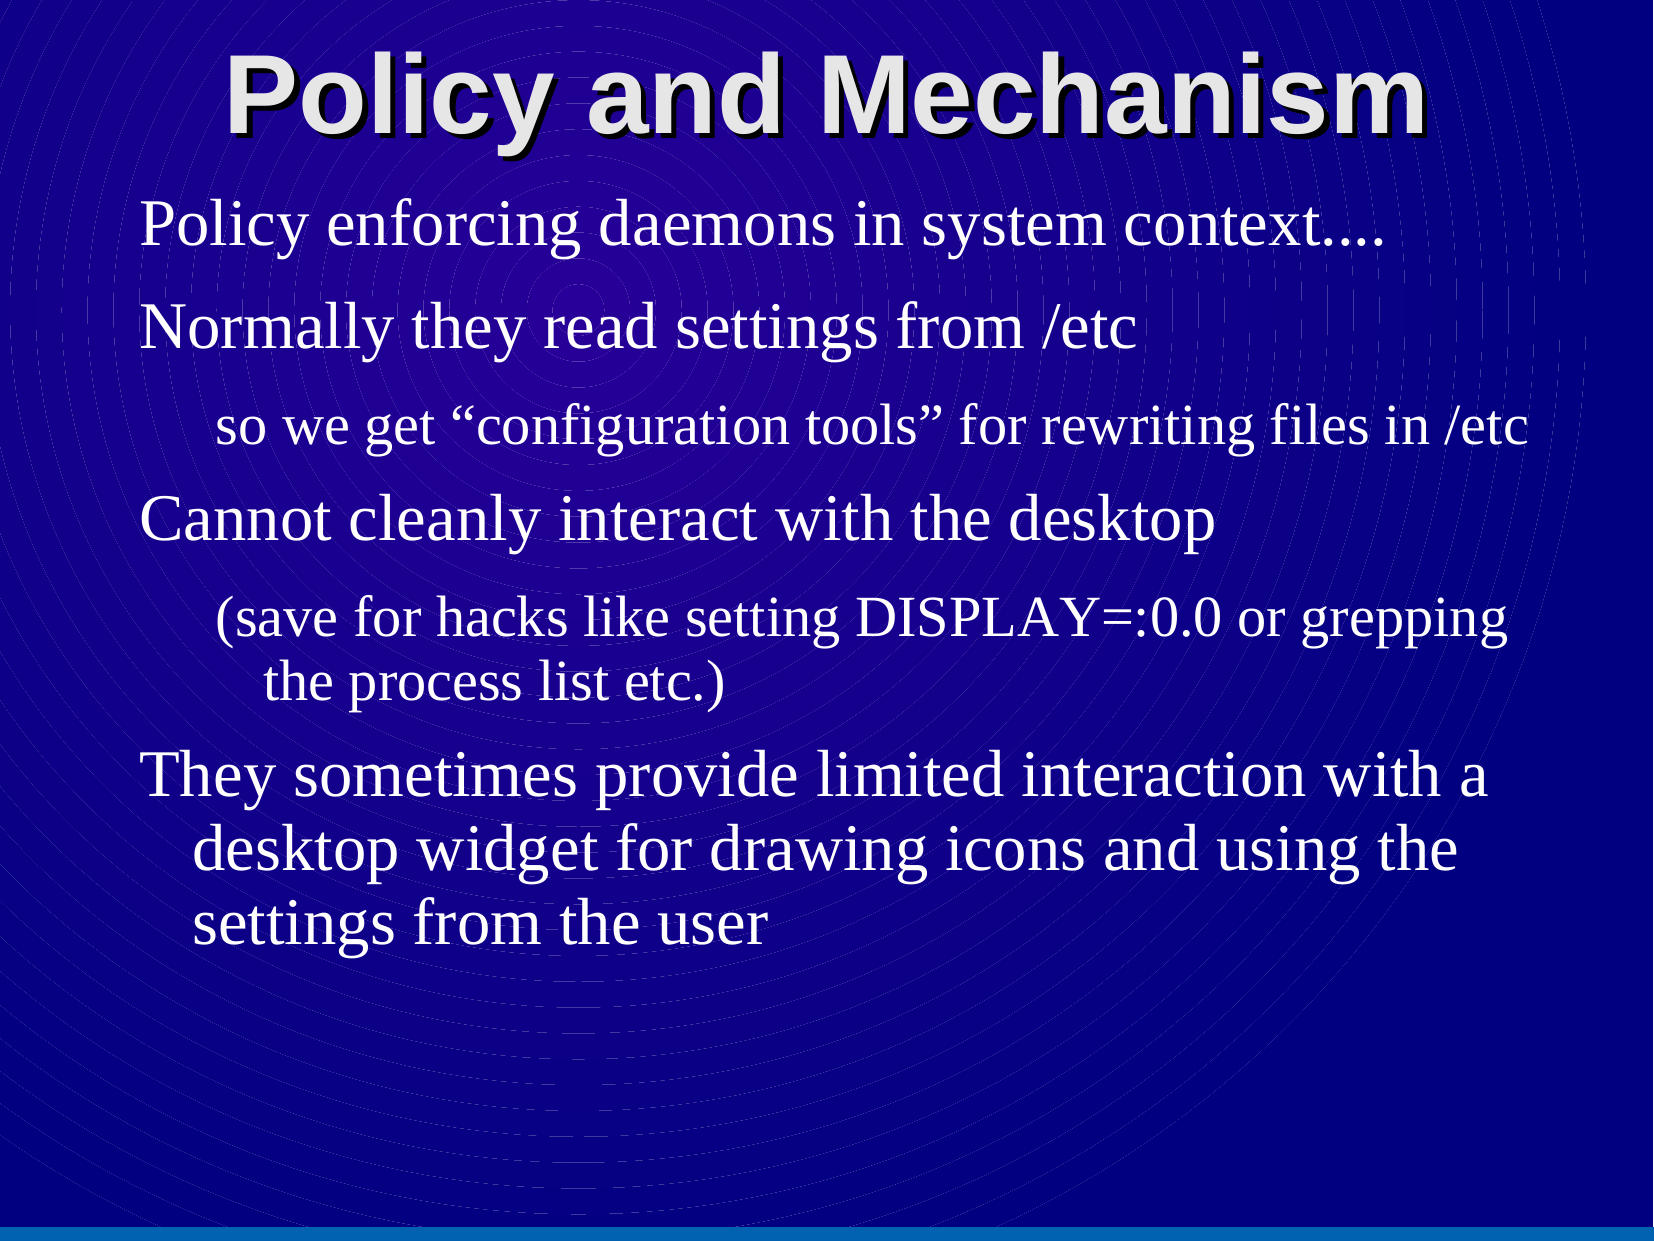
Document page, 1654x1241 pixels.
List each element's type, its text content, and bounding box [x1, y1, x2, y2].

title Policy and Mechanism [121, 0, 1533, 185]
list Policy enforcing daemons in system context.... Normally they read settings from /etc so we get “configuration tools” for rewriting files in /etc Cannot cleanly interact with the desktop (save for hacks like setting DISPLAY=:0.0 or grepping the process list etc.) They sometimes provide limited interaction with a desktop widget for drawing icons and using the settings from the user [121, 185, 1533, 1199]
